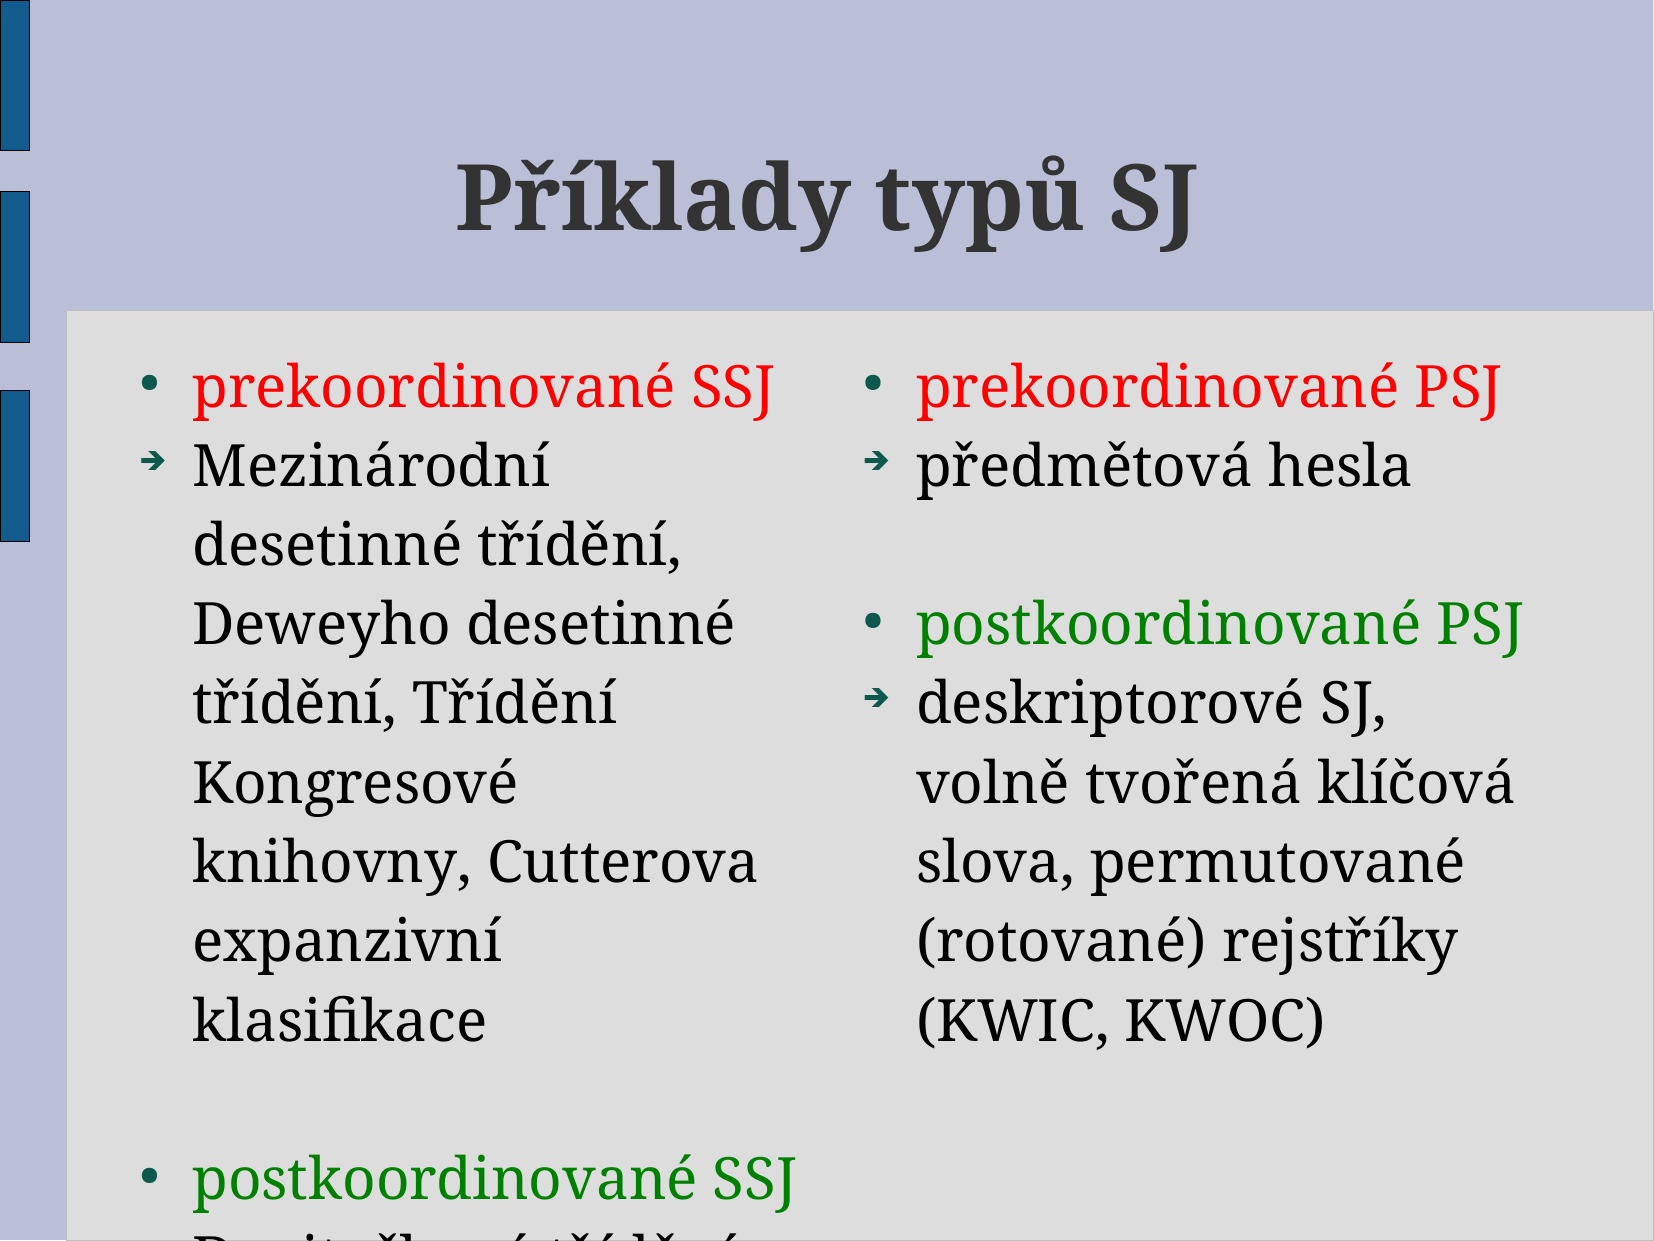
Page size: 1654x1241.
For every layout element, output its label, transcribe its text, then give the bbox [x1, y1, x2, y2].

title Příklady typů SJ [121, 91, 1534, 299]
list prekoordinované SSJ Mezinárodní desetinné třídění, Deweyho desetinné třídění, Třídění Kongresové knihovny, Cutterova expanzivní klasifikace postkoordinované SSJ Dvojtečkové třídění (Ranghanatan), Blissovo bibliografické třídění [121, 344, 811, 1204]
list prekoordinované PSJ předmětová hesla postkoordinované PSJ deskriptorové SJ, volně tvořená klíčová slova, permutované (rotované) rejstříky (KWIC, KWOC) [845, 344, 1535, 1112]
